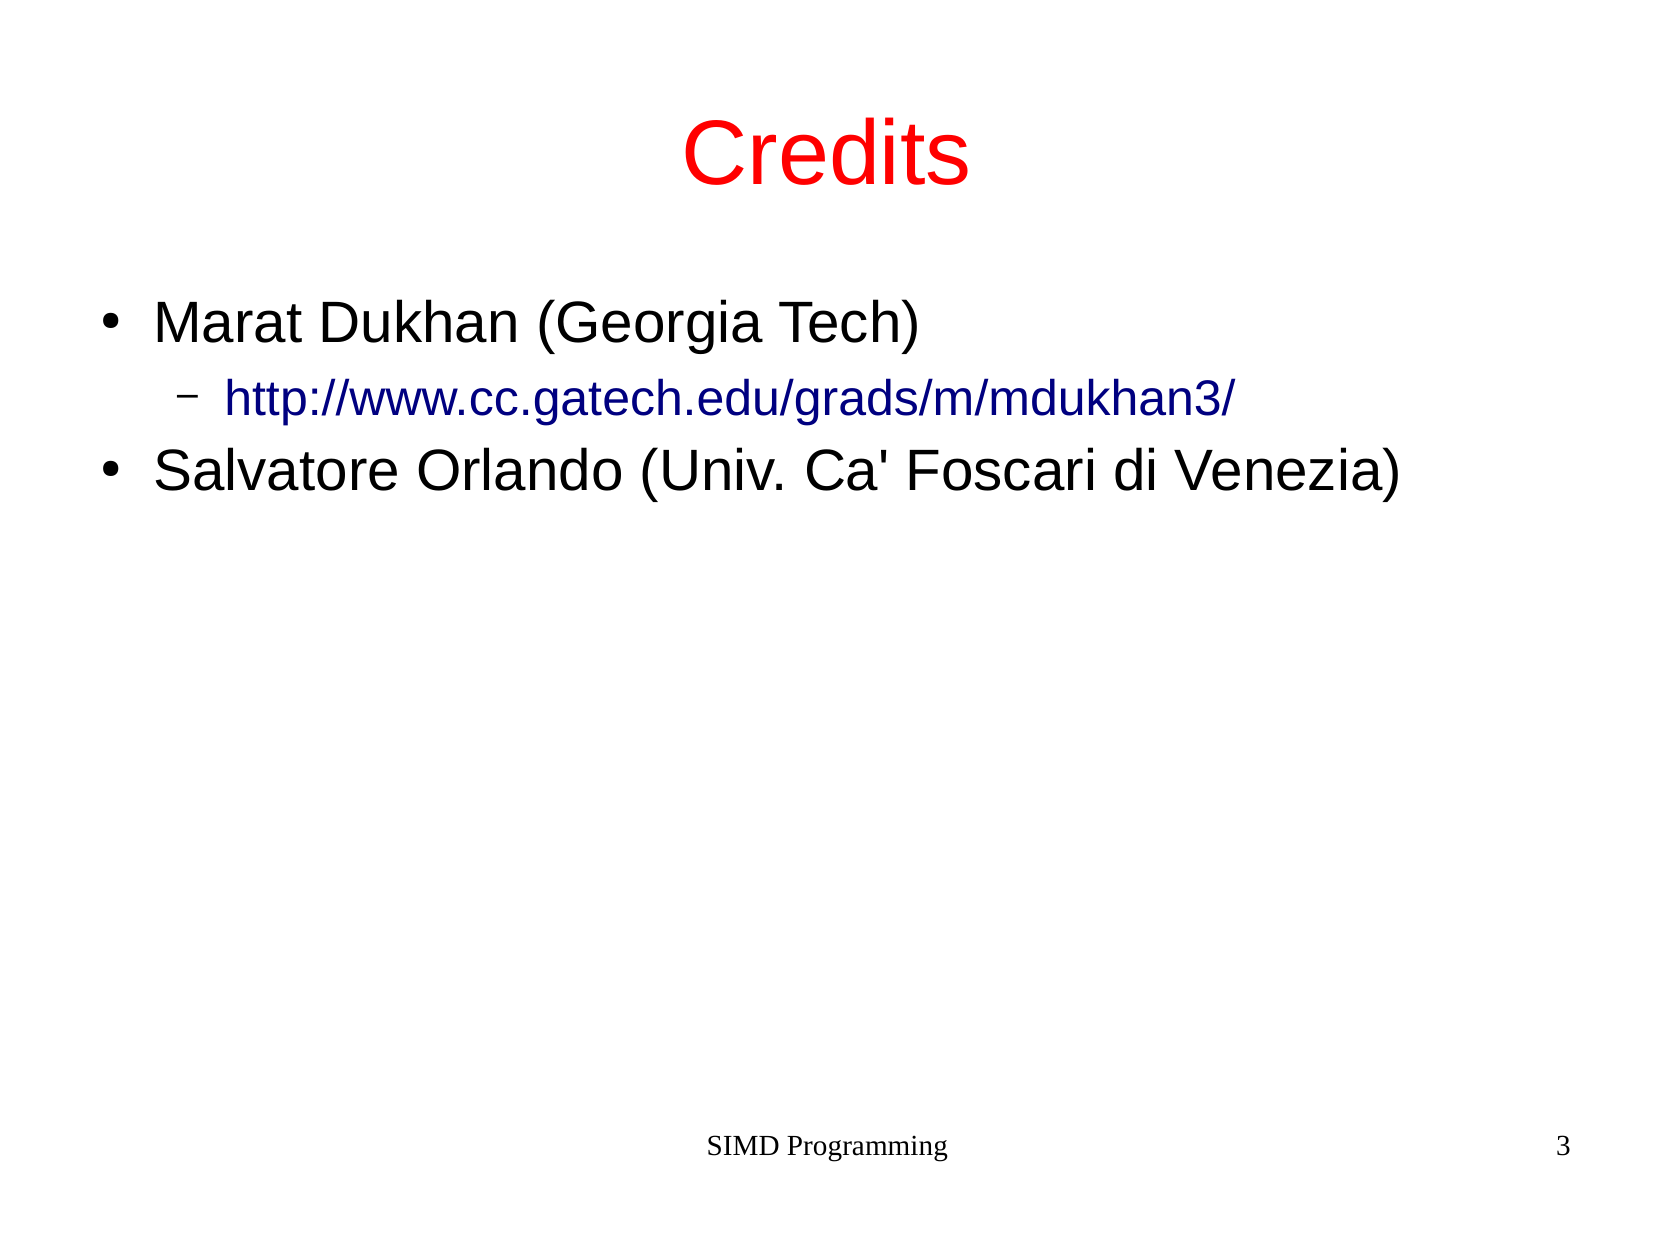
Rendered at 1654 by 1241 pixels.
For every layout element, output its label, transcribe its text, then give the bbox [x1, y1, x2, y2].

title Credits [82, 49, 1571, 257]
list Marat Dukhan (Georgia Tech) http://www.cc.gatech.edu/grads/m/mdukhan3/ Salvatore Orlando (Univ. Ca' Foscari di Venezia) [82, 290, 1571, 1109]
